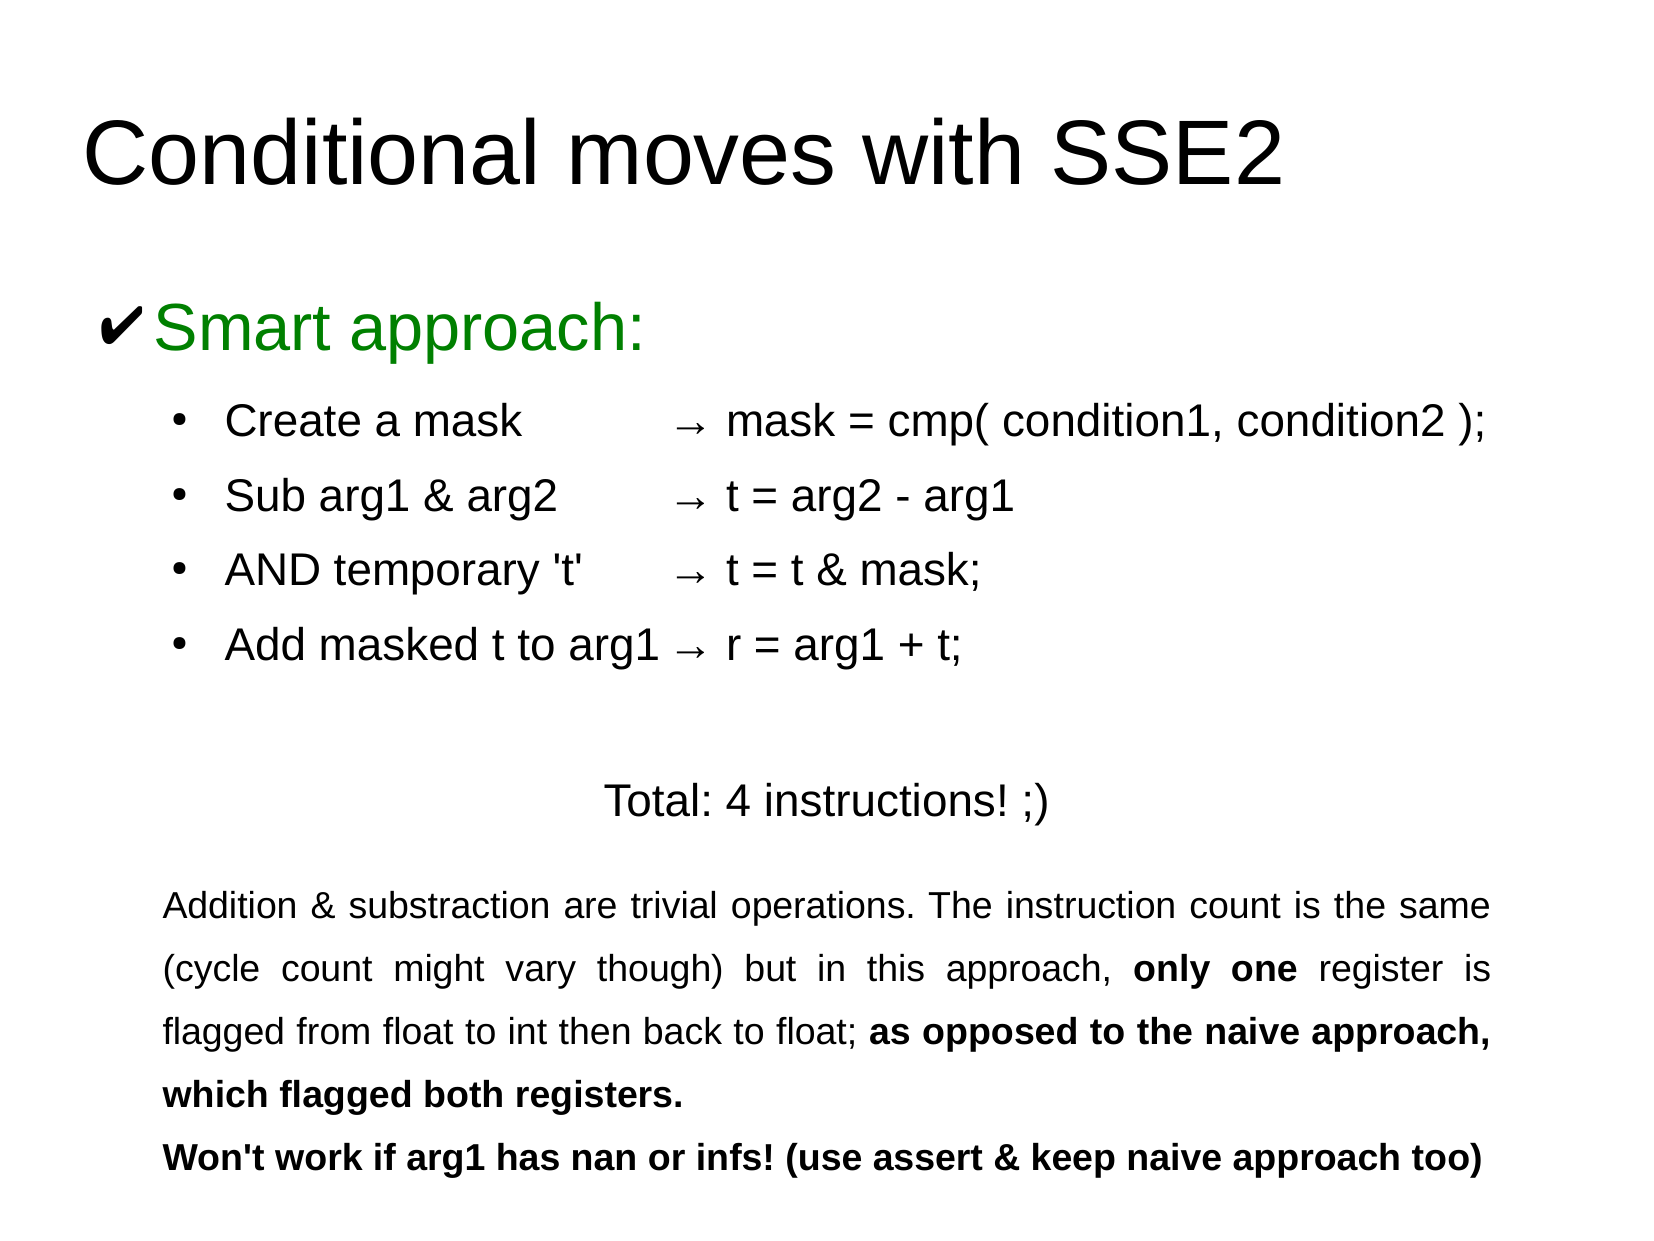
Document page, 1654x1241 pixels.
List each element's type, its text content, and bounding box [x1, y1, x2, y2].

title Conditional moves with SSE2 [82, 49, 1571, 257]
text_box Addition & substraction are trivial operations. The instruction count is the same (cycle count might vary though) but in this approach, only one register is flagged from float to int then back to float; as opposed to the naive approach, which flagged both registers. Won't work if arg1 has nan or infs! (use assert & keep naive approach too) [147, 856, 1506, 1173]
list Create a mask → mask = cmp( condition1, condition2 ); Sub arg1 & arg2 → t = arg2 - arg1 AND temporary 't' → t = t & mask; Add masked t to arg1 → r = arg1 + t; Total: 4 instructions! ;) [82, 290, 1571, 1109]
